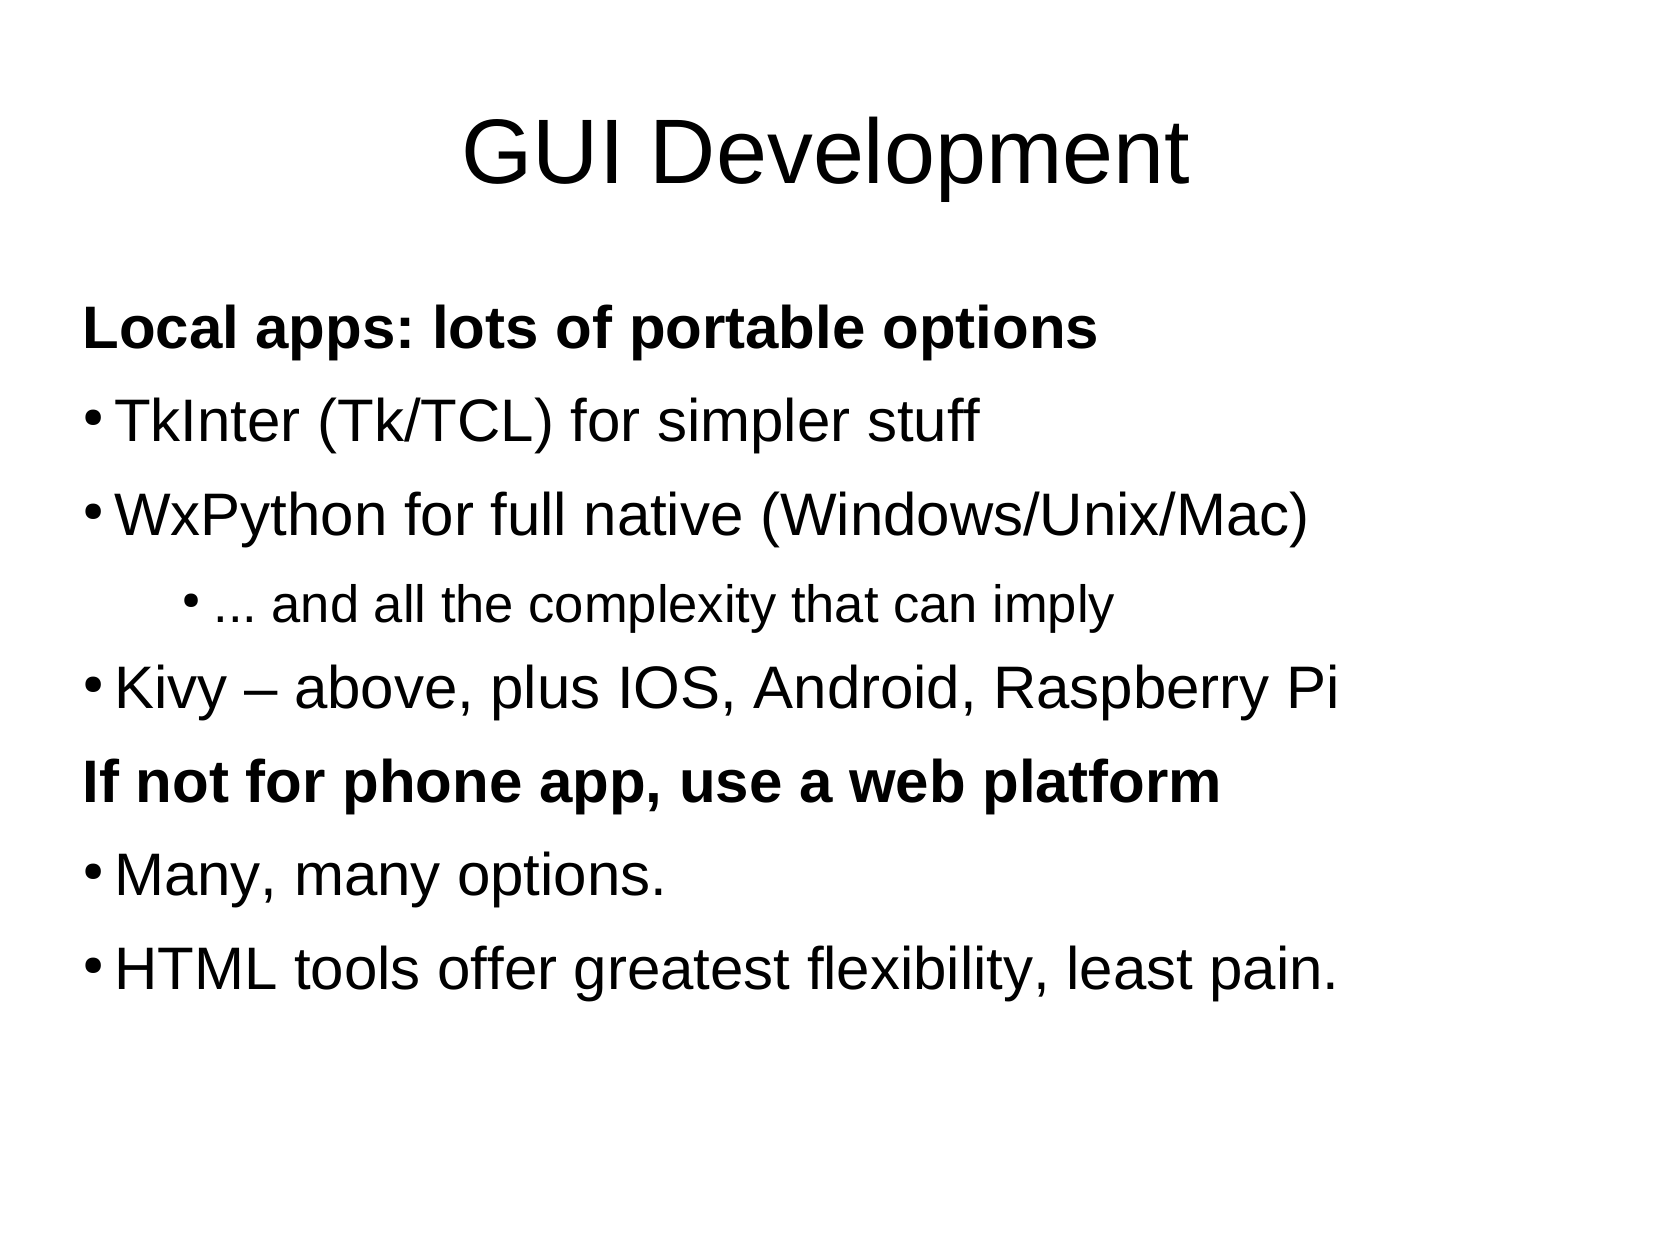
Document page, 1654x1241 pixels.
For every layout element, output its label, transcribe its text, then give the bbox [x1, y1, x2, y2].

list Local apps: lots of portable options TkInter (Tk/TCL) for simpler stuff WxPython for full native (Windows/Unix/Mac) ... and all the complexity that can imply Kivy – above, plus IOS, Android, Raspberry Pi If not for phone app, use a web platform Many, many options. HTML tools offer greatest flexibility, least pain. [82, 290, 1571, 1010]
title GUI Development [82, 49, 1571, 257]
